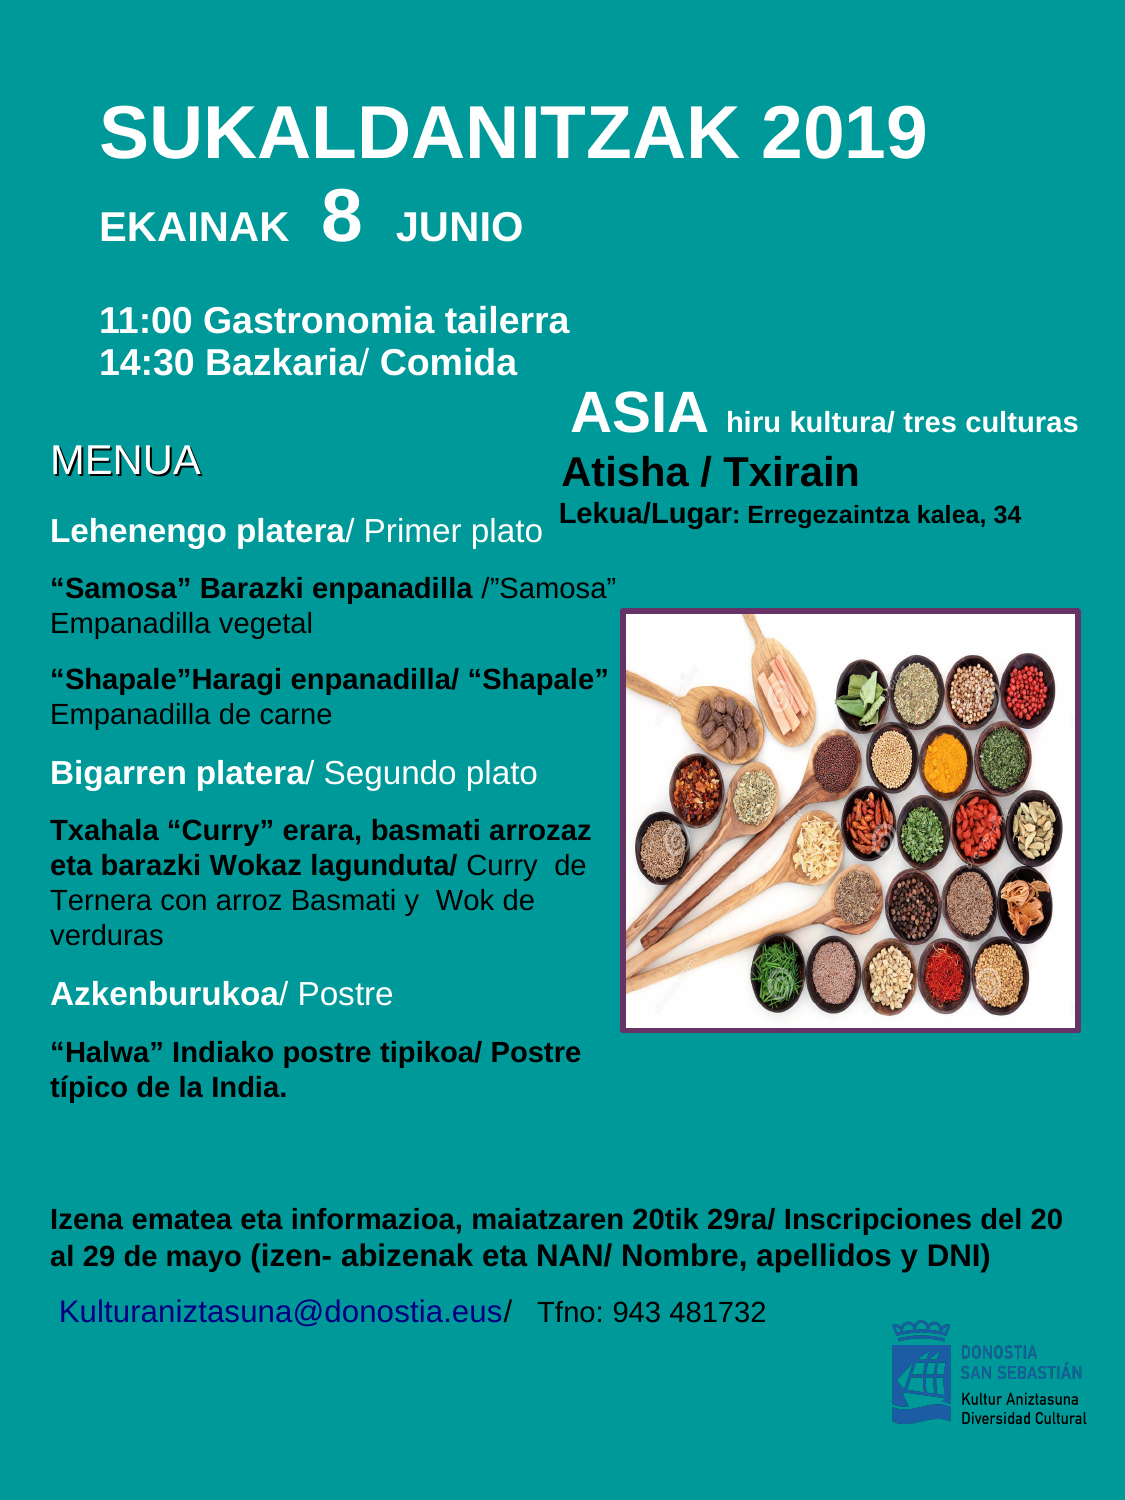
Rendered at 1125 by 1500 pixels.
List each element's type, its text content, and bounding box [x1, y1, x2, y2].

text_box ASIA hiru kultura/ tres culturas [0, 366, 1111, 1146]
picture [625, 614, 1075, 1028]
picture [874, 1390, 1099, 1441]
text_box MENUA Lehenengo platera/ Primer plato “Samosa” Barazki enpanadilla /”Samosa” Empanadilla vegetal “Shapale”Haragi enpanadilla/ “Shapale” Empanadilla de carne Bigarren platera/ Segundo plato Txahala “Curry” erara, basmati arrozaz eta barazki Wokaz lagunduta/ Curry de Ternera con arroz Basmati y Wok de verduras Azkenburukoa/ Postre “Halwa” Indiako postre tipikoa/ Postre típico de la India. [35, 425, 638, 1192]
text_box ASIA hiru kultura/ tres culturas [638, 602, 1111, 1146]
text_box Izena ematea eta informazioa, maiatzaren 20tik 29ra/ Inscripciones del 20 al 29 de mayo (izen- abizenak eta NAN/ Nombre, apellidos y DNI) Kulturaniztasuna@donostia.eus/ Tfno: 943 481732 [35, 1192, 1099, 1390]
text_box Atisha / Txirain Lekua/Lugar: Erregezaintza kalea, 34 [224, 437, 1111, 602]
title SUKALDANITZAK 2019 EKAINAK 8 JUNIO 11:00 Gastronomia tailerra 14:30 Bazkaria/ Comida [84, 0, 1038, 366]
